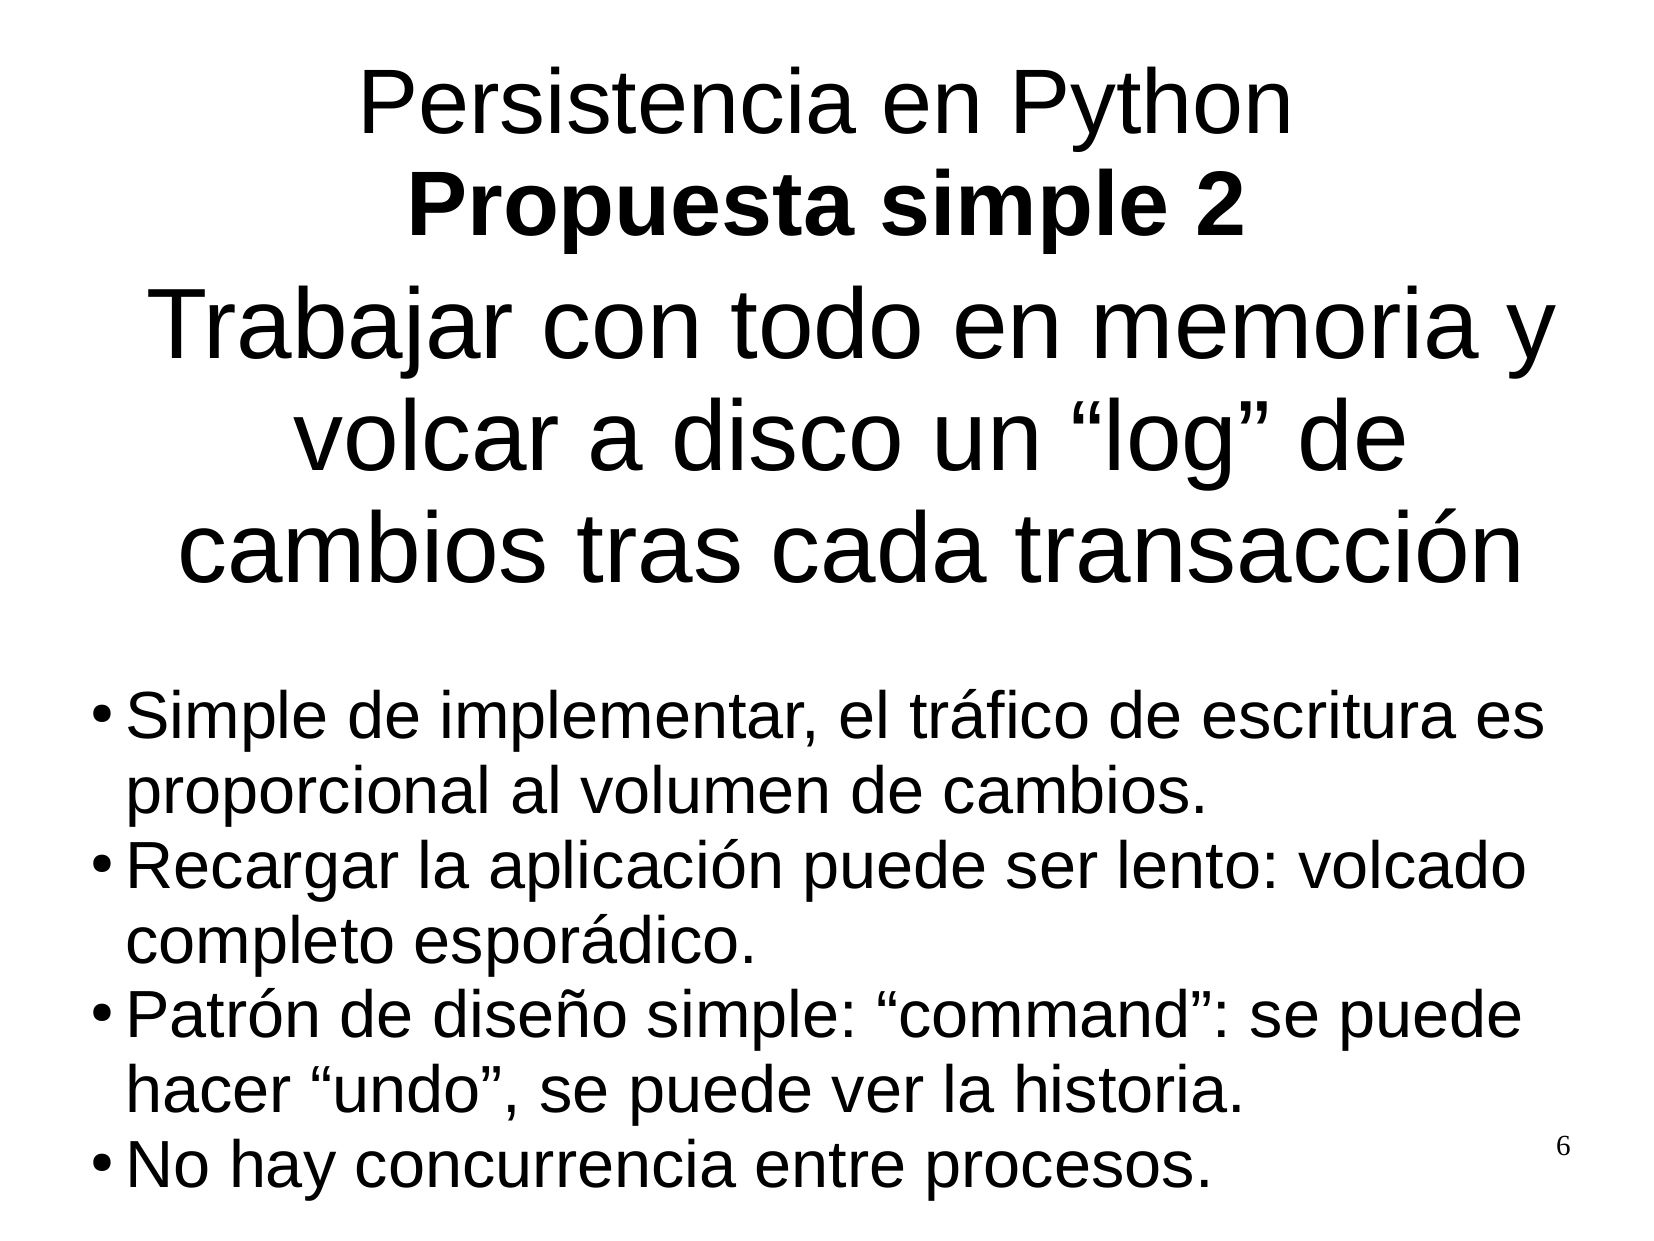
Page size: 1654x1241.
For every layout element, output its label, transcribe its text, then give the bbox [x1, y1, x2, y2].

text_box [82, 49, 1571, 1010]
subtitle Trabajar con todo en memoria y volcar a disco un “log” de cambios tras cada transacción Simple de implementar, el tráfico de escritura es proporcional al volumen de cambios. Recargar la aplicación puede ser lento: volcado completo esporádico. Patrón de diseño simple: “command”: se puede hacer “undo”, se puede ver la historia. No hay concurrencia entre procesos. [90, 255, 1579, 1216]
